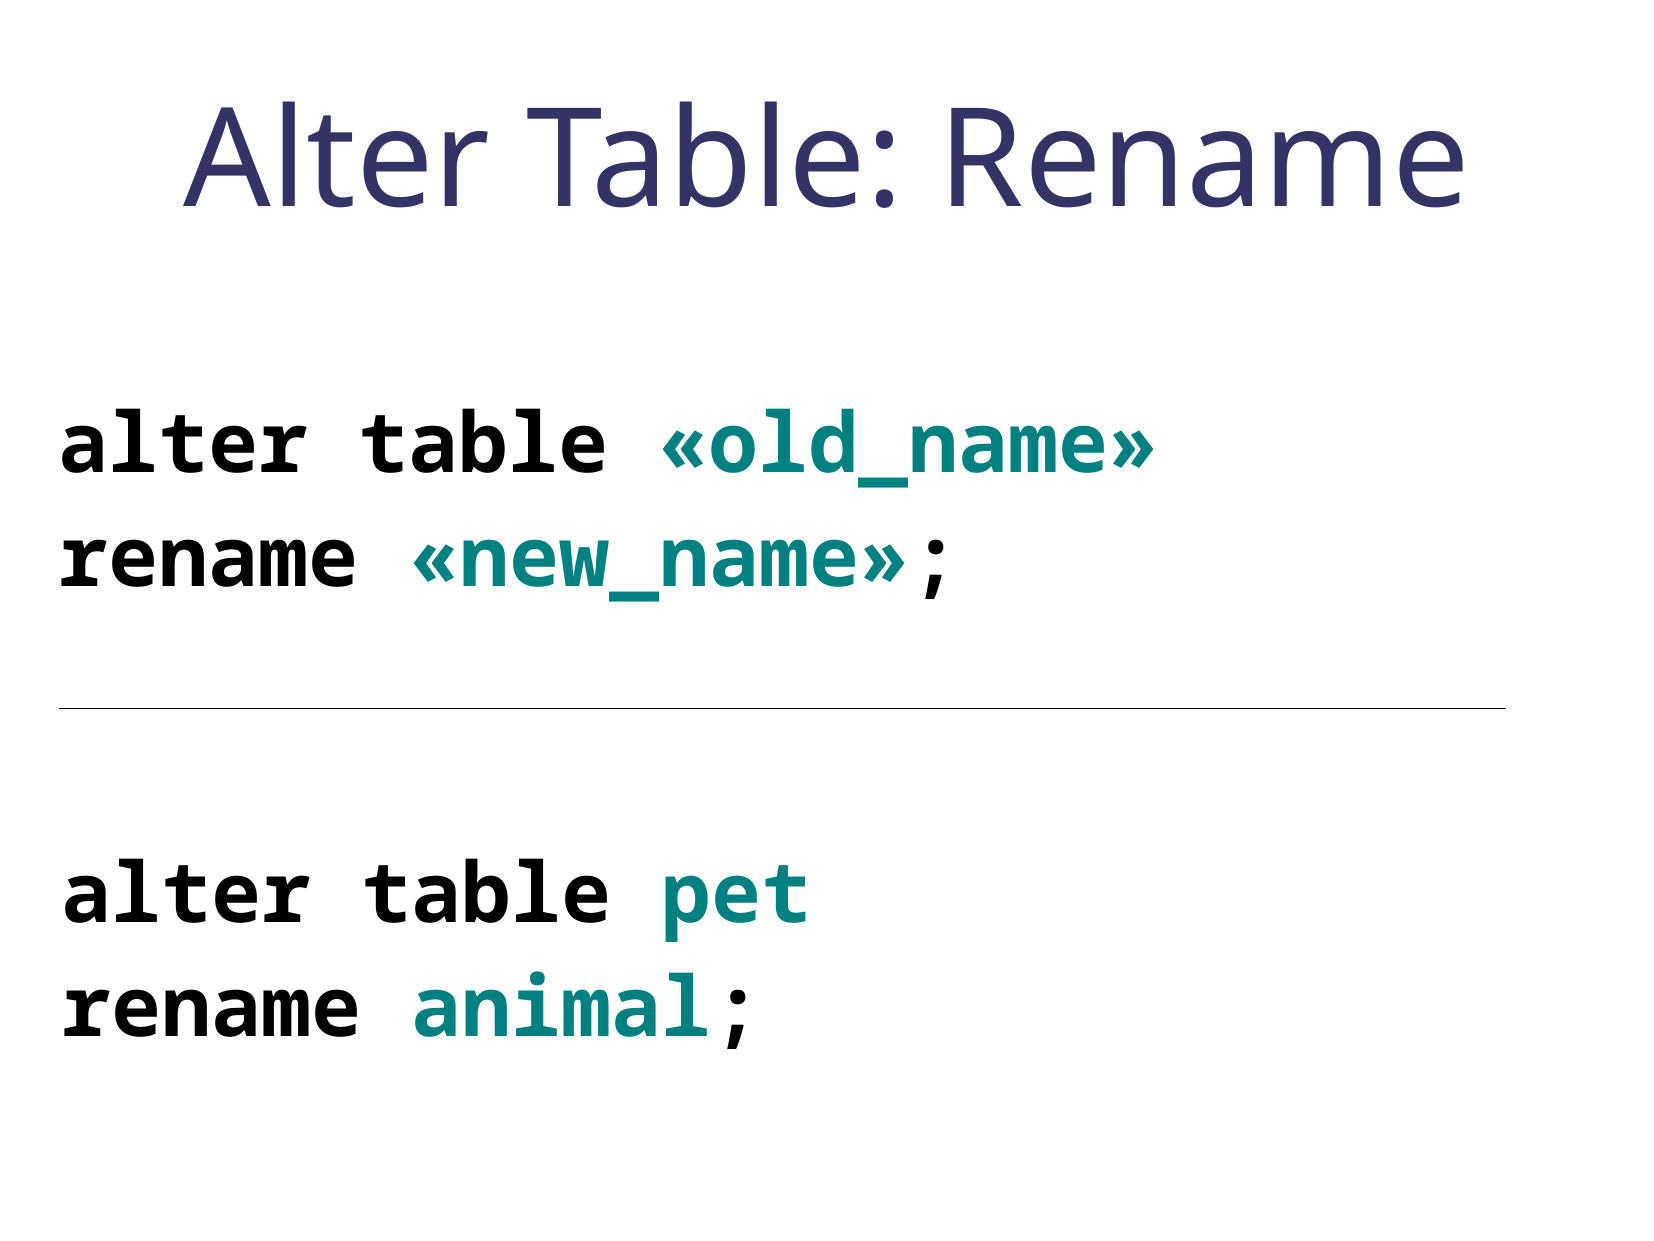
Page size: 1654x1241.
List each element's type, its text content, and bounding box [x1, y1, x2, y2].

text_box alter table pet rename animal; [61, 833, 1565, 1027]
subtitle alter table «old_name» rename «new_name»; [59, 383, 1597, 576]
title Alter Table: Rename [82, 56, 1571, 250]
